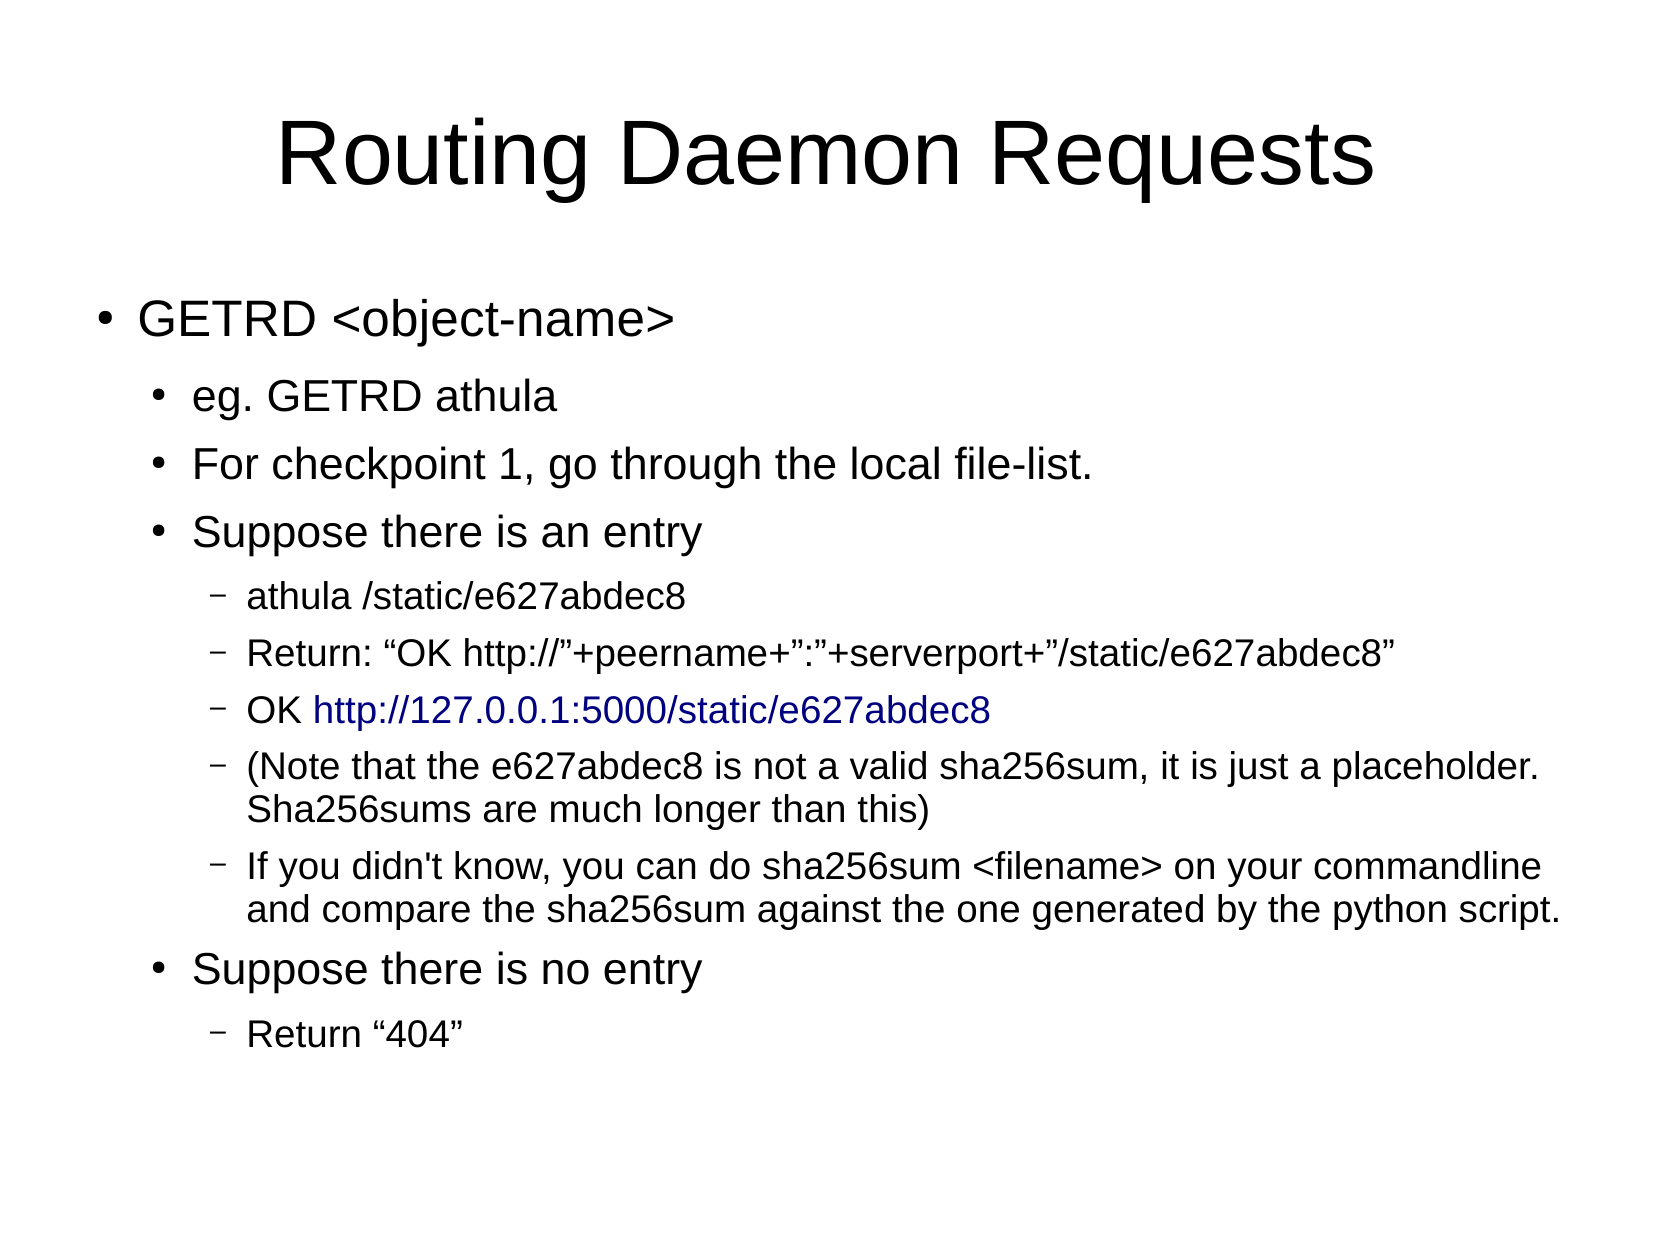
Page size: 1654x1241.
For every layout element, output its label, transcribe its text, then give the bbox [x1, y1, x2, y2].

list GETRD <object-name> eg. GETRD athula For checkpoint 1, go through the local file-list. Suppose there is an entry athula /static/e627abdec8 Return: “OK http://”+peername+”:”+serverport+”/static/e627abdec8” OK http://127.0.0.1:5000/static/e627abdec8 (Note that the e627abdec8 is not a valid sha256sum, it is just a placeholder. Sha256sums are much longer than this) If you didn't know, you can do sha256sum <filename> on your commandline and compare the sha256sum against the one generated by the python script. Suppose there is no entry Return “404” [82, 290, 1571, 1109]
title Routing Daemon Requests [82, 56, 1571, 250]
